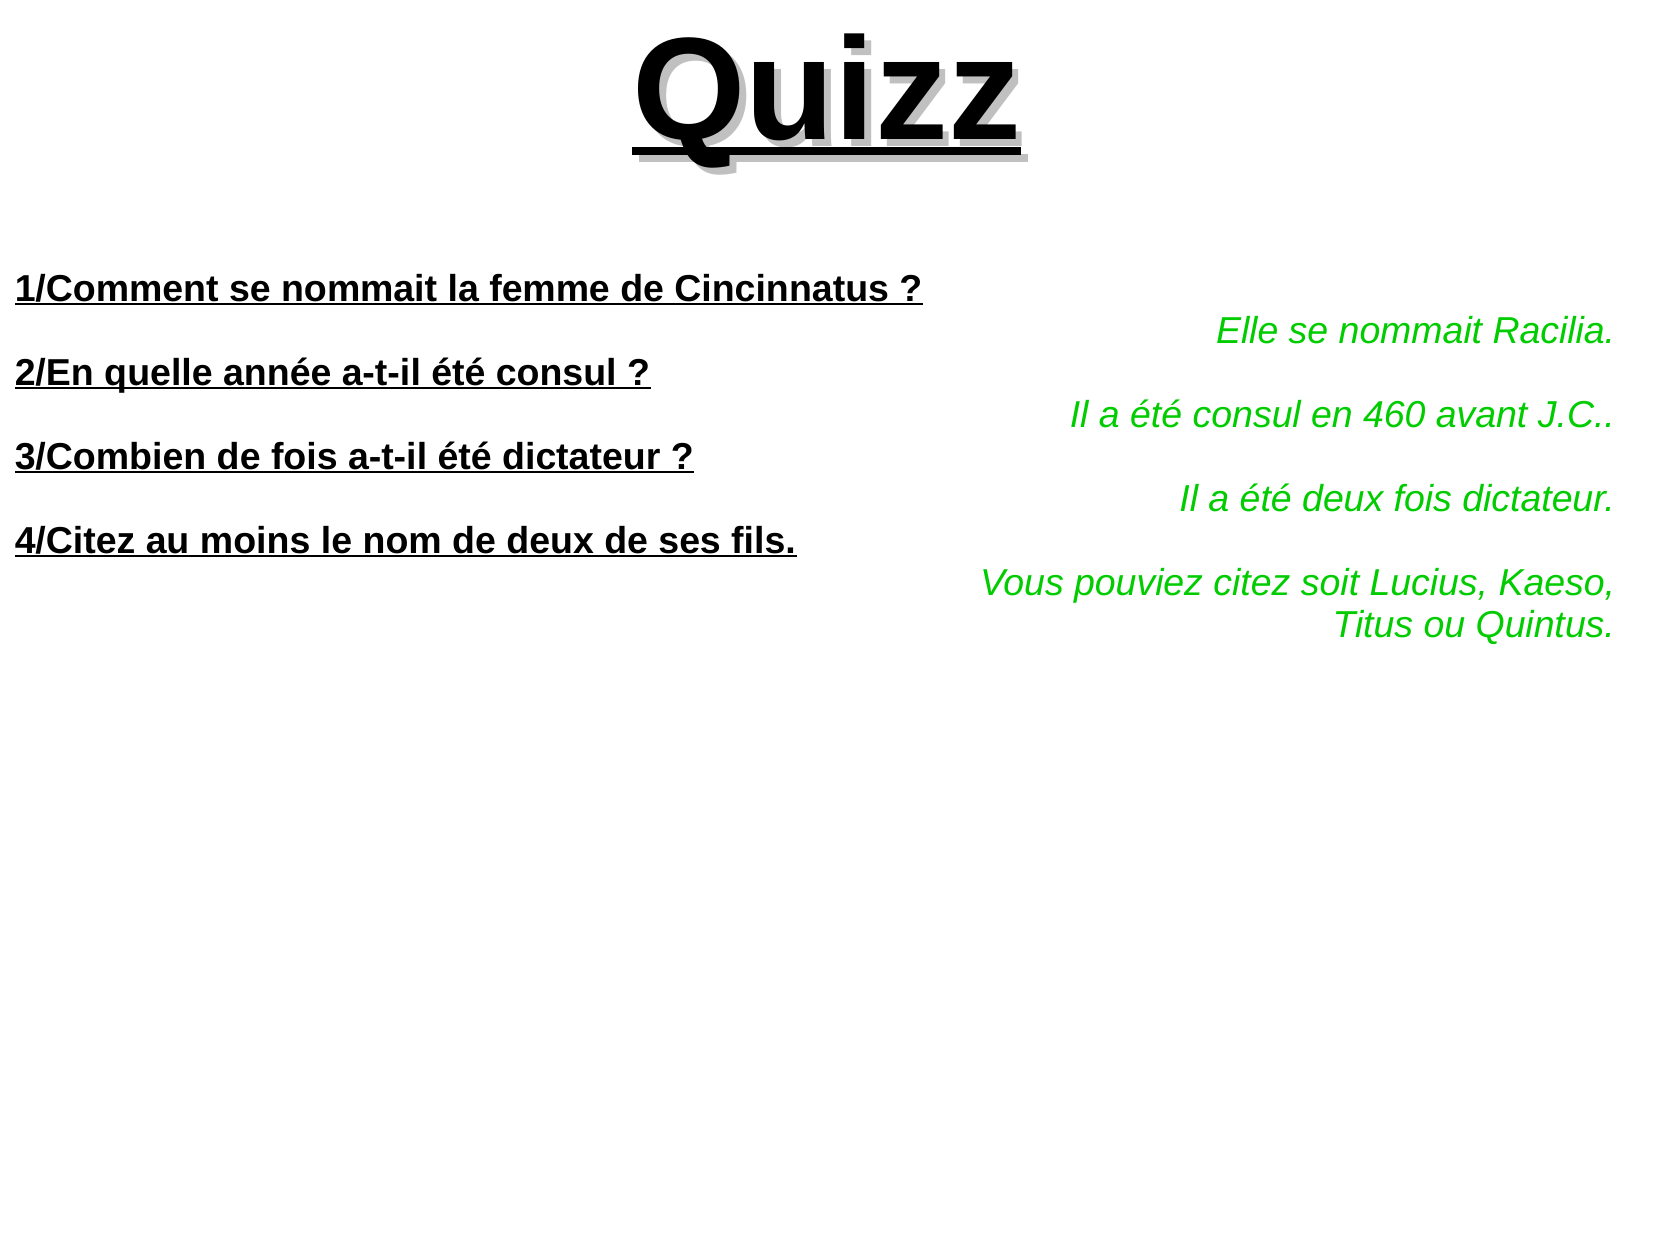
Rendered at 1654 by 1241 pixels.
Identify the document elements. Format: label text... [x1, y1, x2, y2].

text_box 1/Comment se nommait la femme de Cincinnatus ? Elle se nommait Racilia. 2/En quelle année a-t-il été consul ? Il a été consul en 460 avant J.C.. 3/Combien de fois a-t-il été dictateur ? Il a été deux fois dictateur. 4/Citez au moins le nom de deux de ses fils. Vous pouviez citez soit Lucius, Kaeso, Titus ou Quintus. [0, 259, 1630, 1241]
text_box Quizz [0, 0, 1654, 178]
